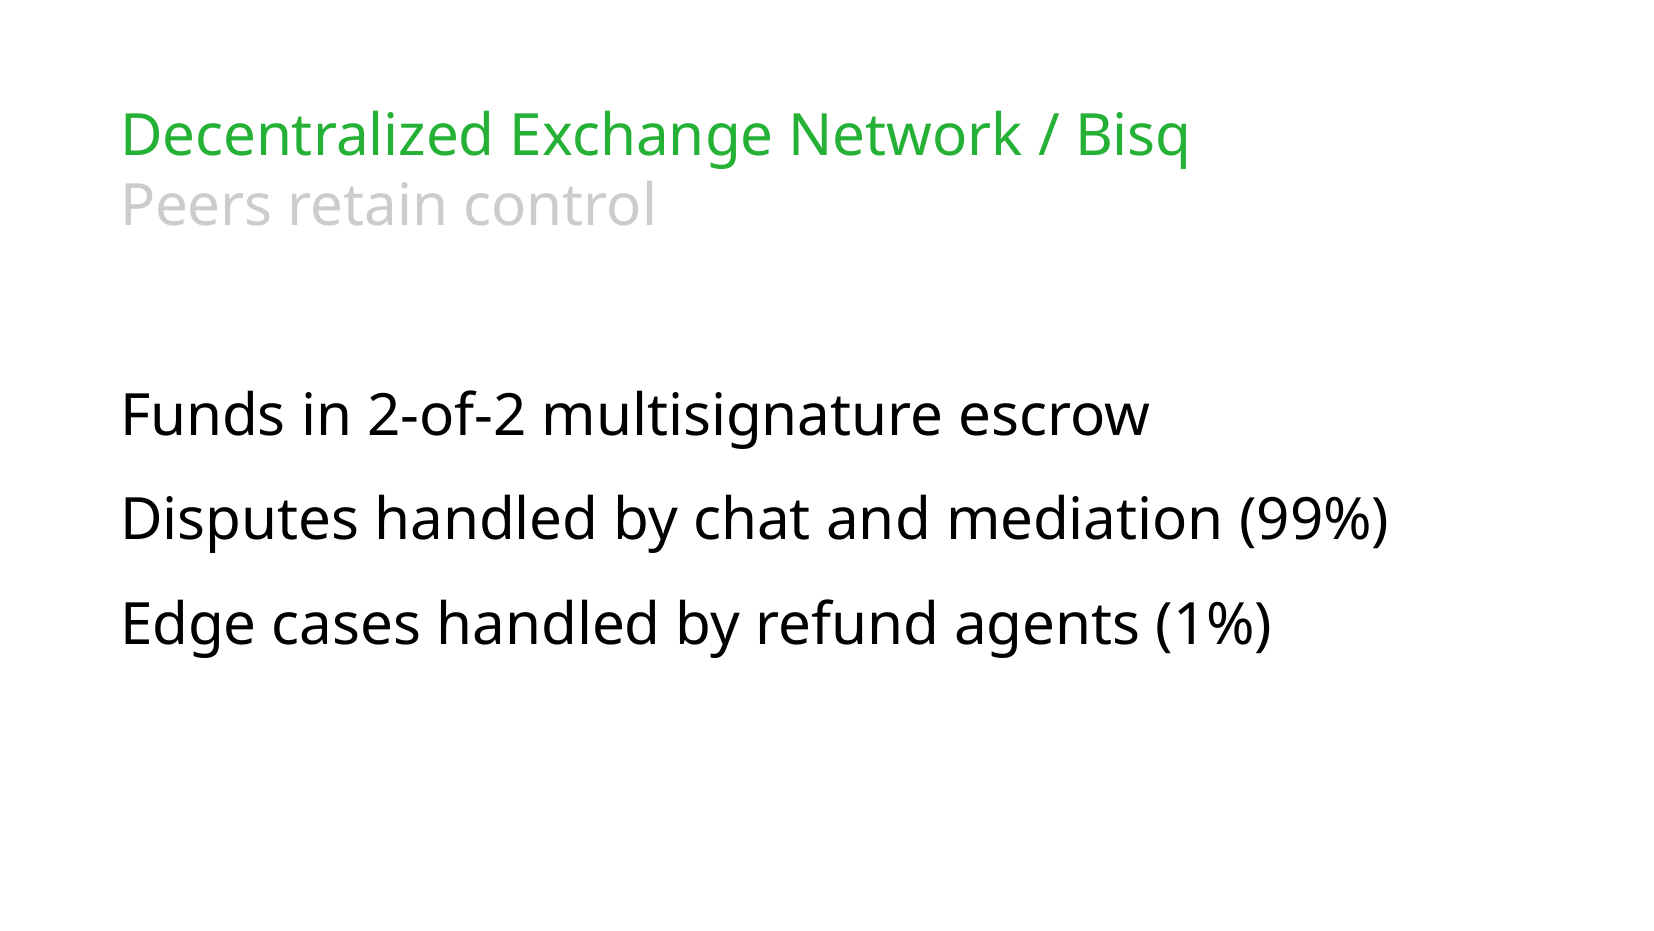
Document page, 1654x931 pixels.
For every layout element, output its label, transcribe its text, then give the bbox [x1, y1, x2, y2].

text_box Decentralized Exchange Network / Bisq Peers retain control Funds in 2-of-2 multisignature escrow Disputes handled by chat and mediation (99%) Edge cases handled by refund agents (1%) [105, 81, 1531, 864]
